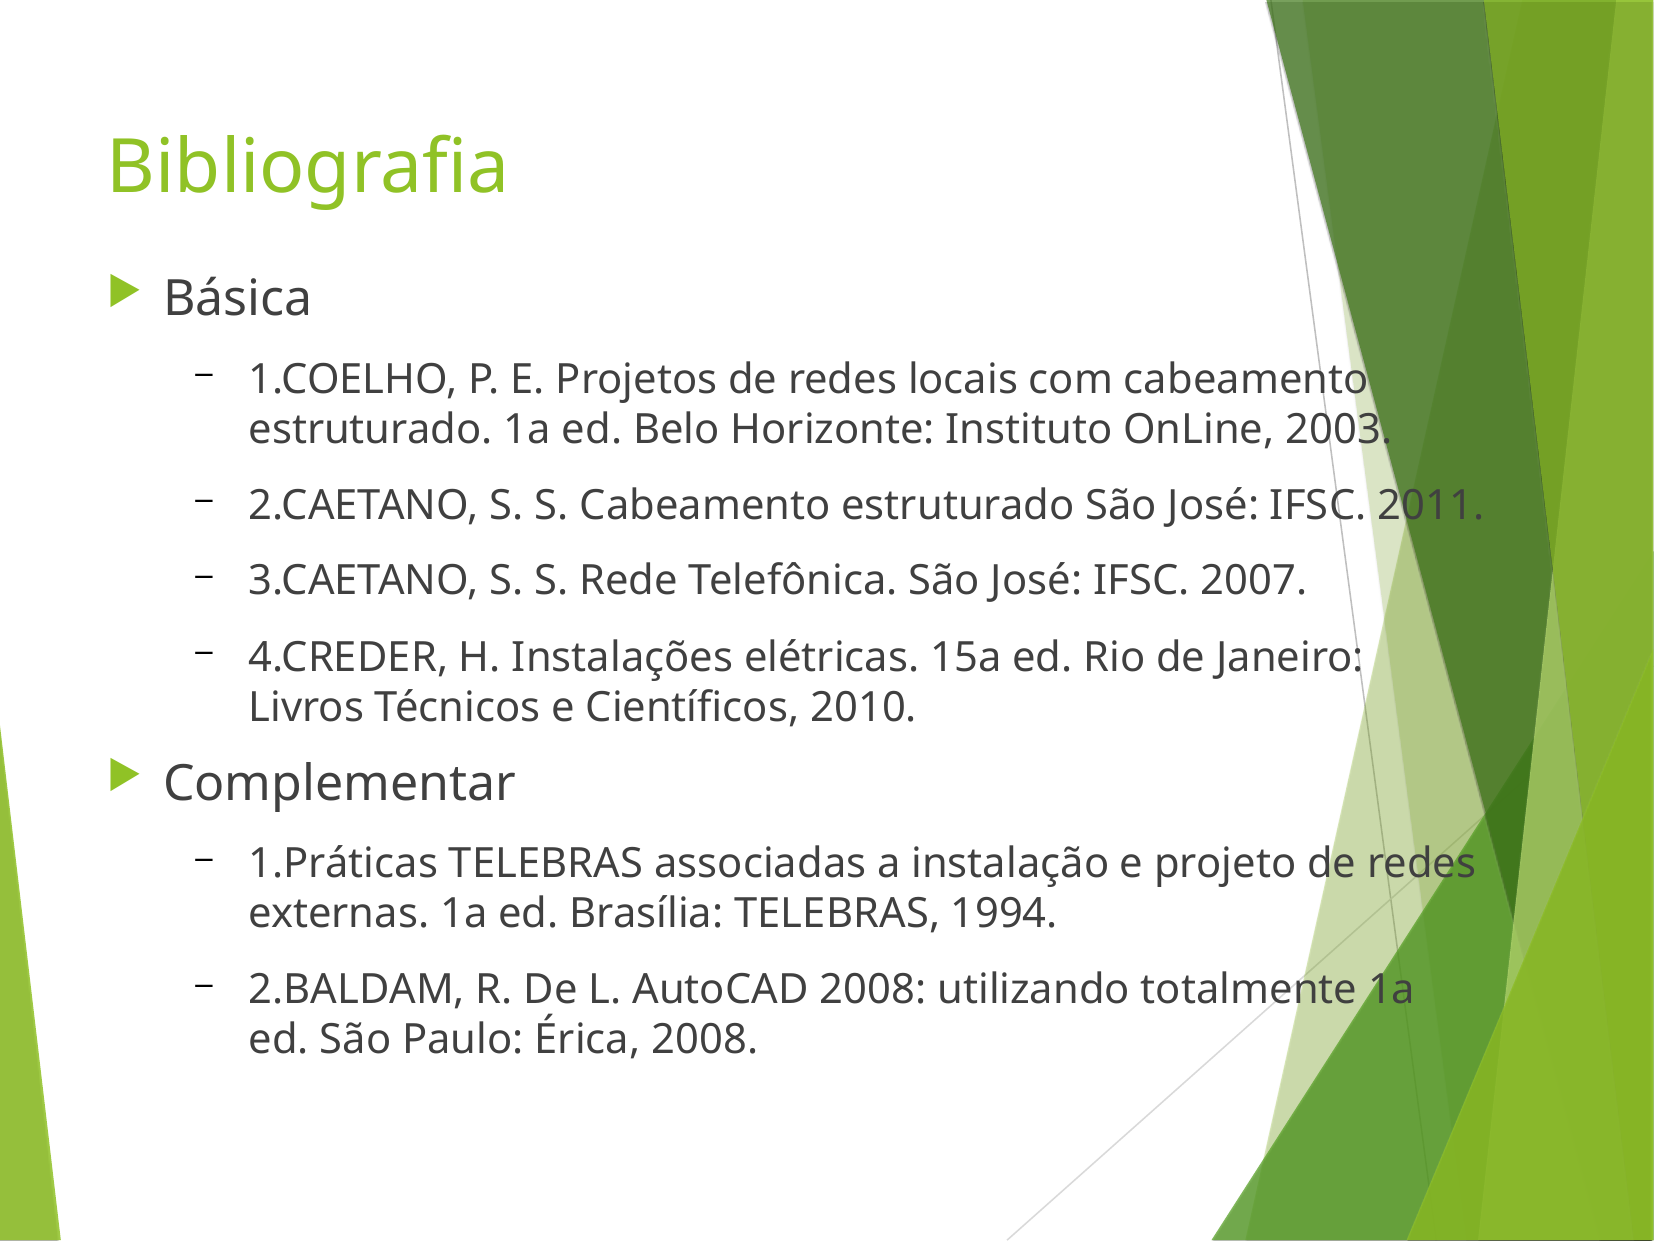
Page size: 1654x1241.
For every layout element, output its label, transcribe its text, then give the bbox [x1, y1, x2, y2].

list Básica 1.COELHO, P. E. Projetos de redes locais com cabeamento estruturado. 1a ed. Belo Horizonte: Instituto OnLine, 2003. 2.CAETANO, S. S. Cabeamento estruturado São José: IFSC. 2011. 3.CAETANO, S. S. Rede Telefônica. São José: IFSC. 2007. 4.CREDER, H. Instalações elétricas. 15a ed. Rio de Janeiro: Livros Técnicos e Científicos, 2010. Complementar 1.Práticas TELEBRAS associadas a instalação e projeto de redes externas. 1a ed. Brasília: TELEBRAS, 1994. 2.BALDAM, R. De L. AutoCAD 2008: utilizando totalmente 1a ed. São Paulo: Érica, 2008. [91, 257, 1503, 960]
title Bibliografia [91, 110, 1258, 257]
